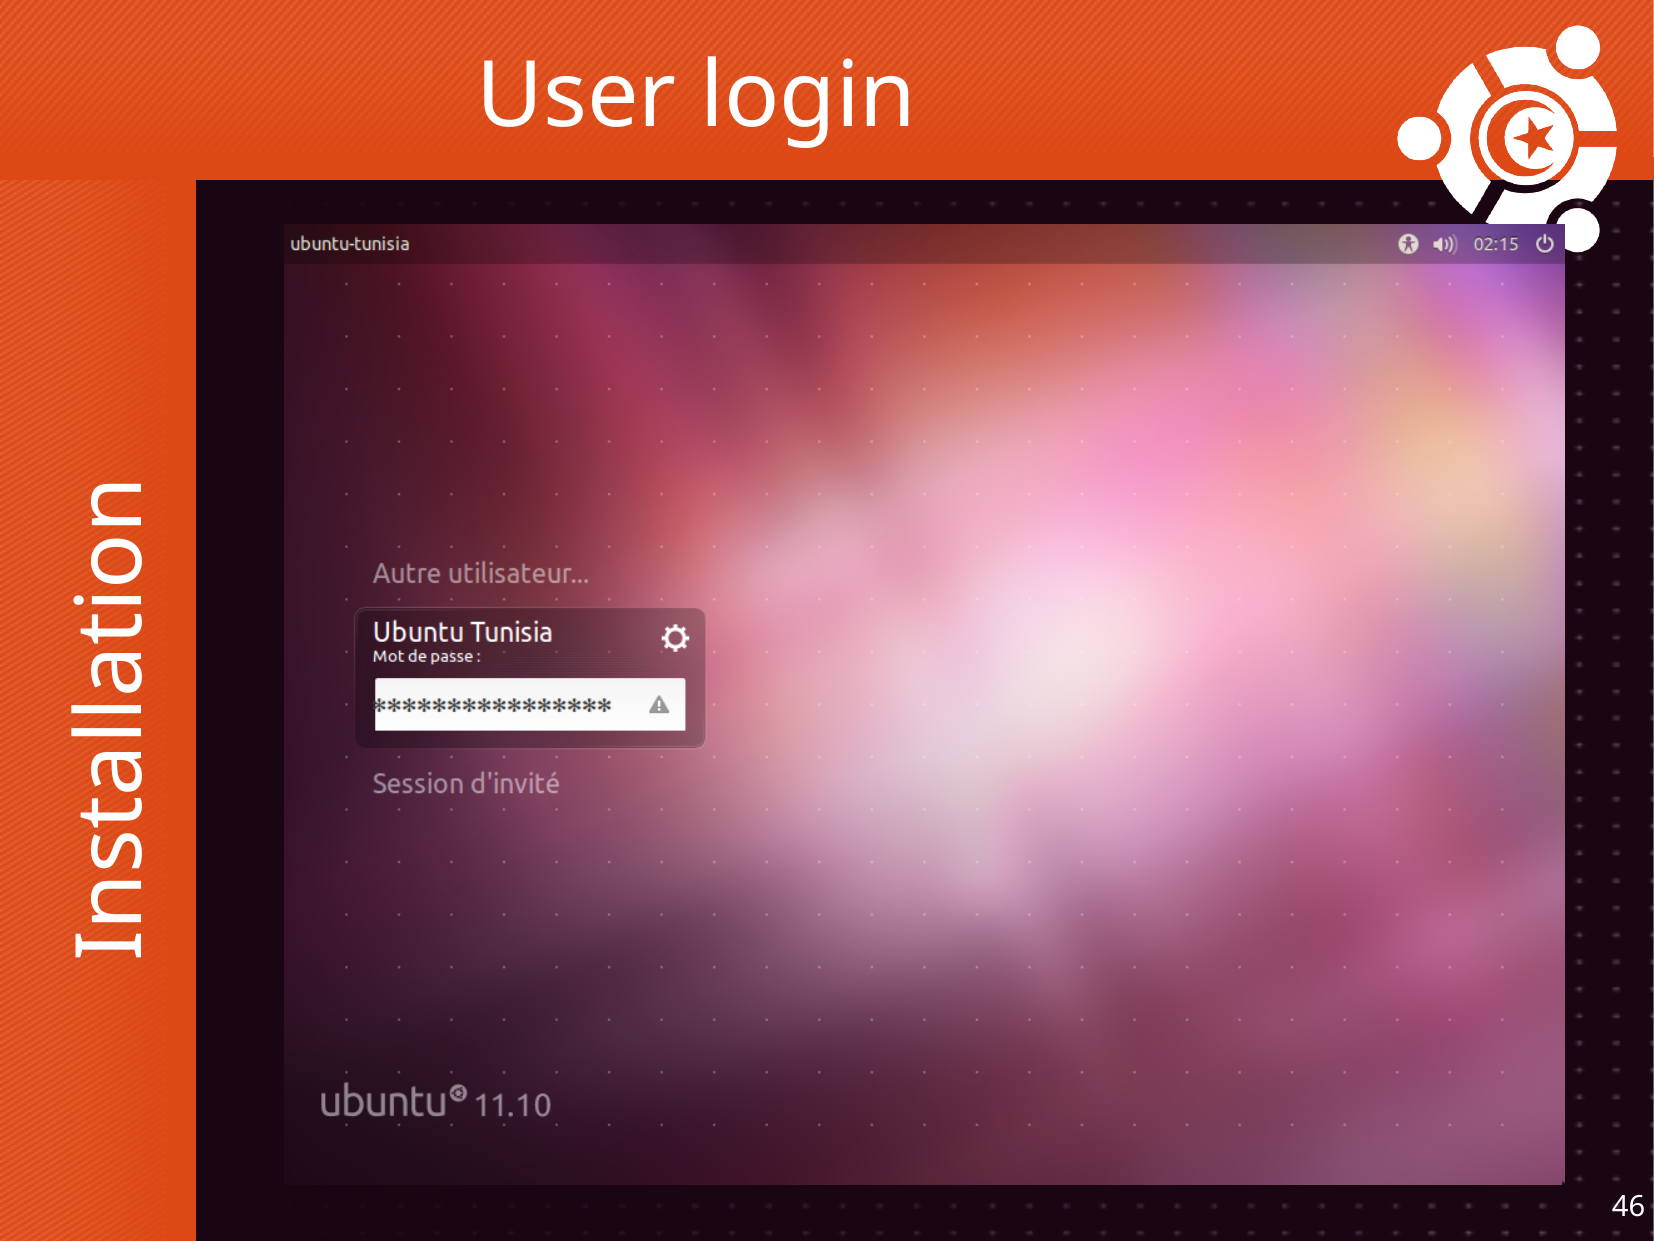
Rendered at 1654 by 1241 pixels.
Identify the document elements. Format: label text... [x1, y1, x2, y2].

title Installation [17, 210, 196, 1229]
title User login [0, 2, 1394, 181]
picture [0, 0, 1654, 1241]
